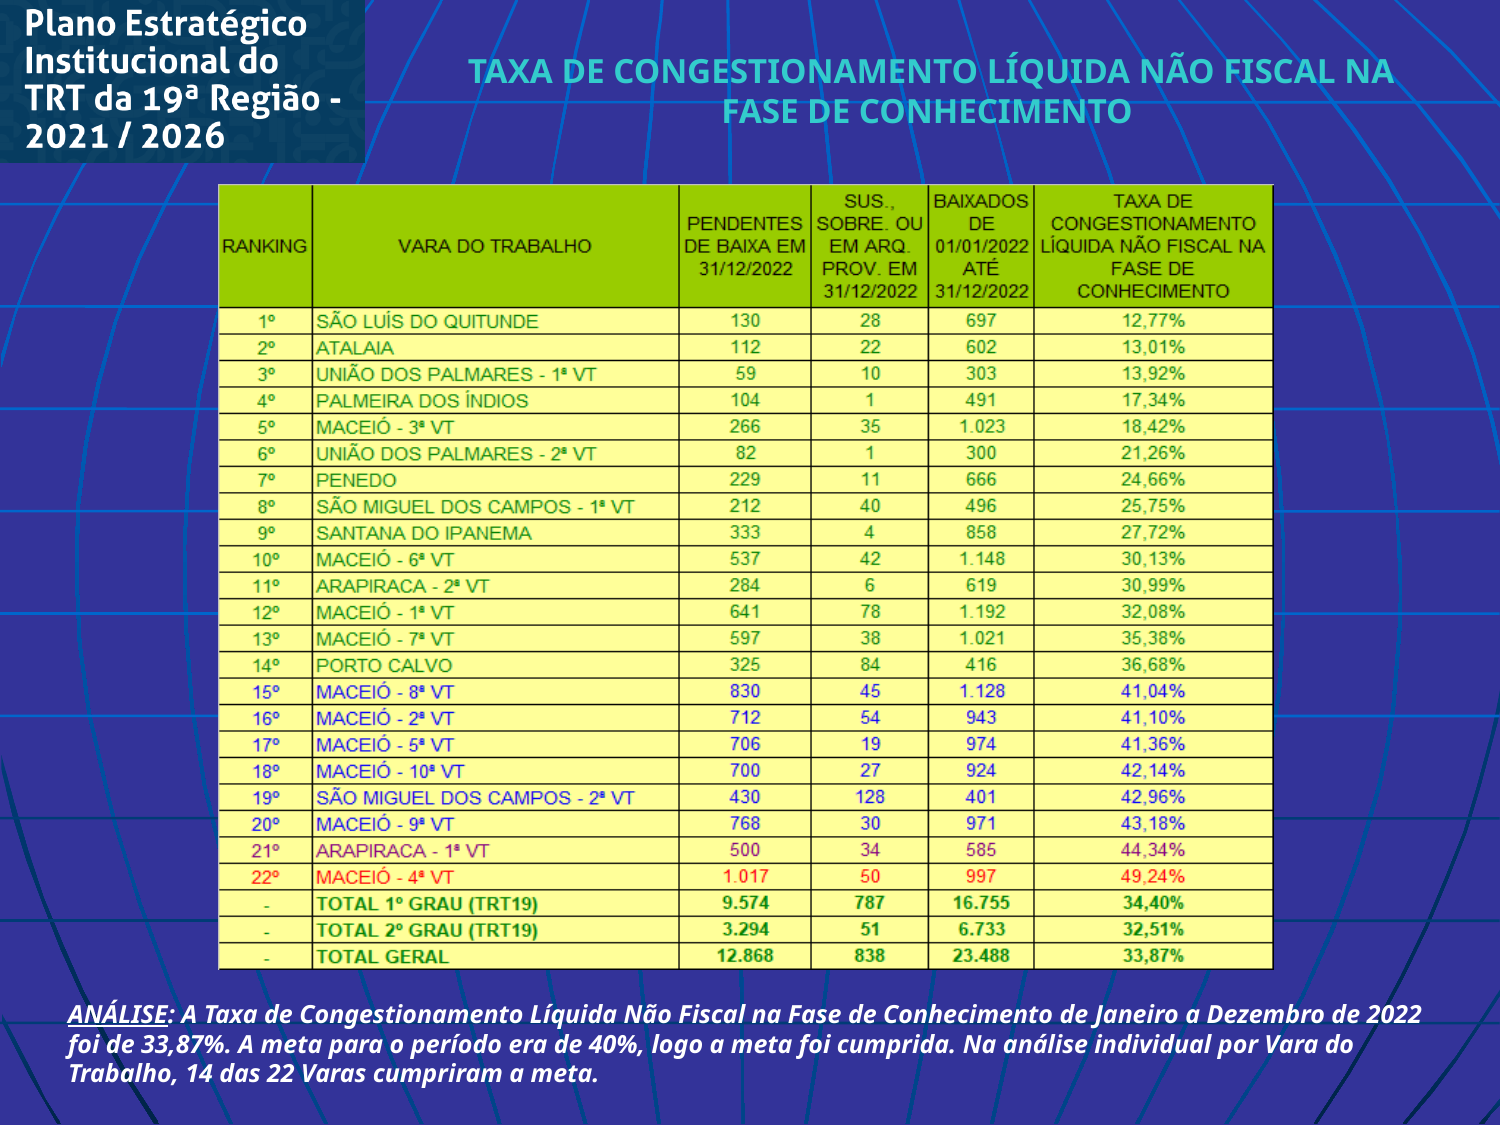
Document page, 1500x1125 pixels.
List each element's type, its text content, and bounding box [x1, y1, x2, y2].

picture [218, 184, 1274, 970]
text_box ANÁLISE: A Taxa de Congestionamento Líquida Não Fiscal na Fase de Conhecimento de Janeiro a Dezembro de 2022 foi de 33,87%. A meta para o período era de 40%, logo a meta foi cumprida. Na análise individual por Vara do Trabalho, 14 das 22 Varas cumpriram a meta. [53, 990, 1459, 1125]
text_box TAXA DE CONGESTIONAMENTO LÍQUIDA NÃO FISCAL NA FASE DE CONHECIMENTO [407, 42, 1448, 138]
picture [0, 0, 365, 163]
